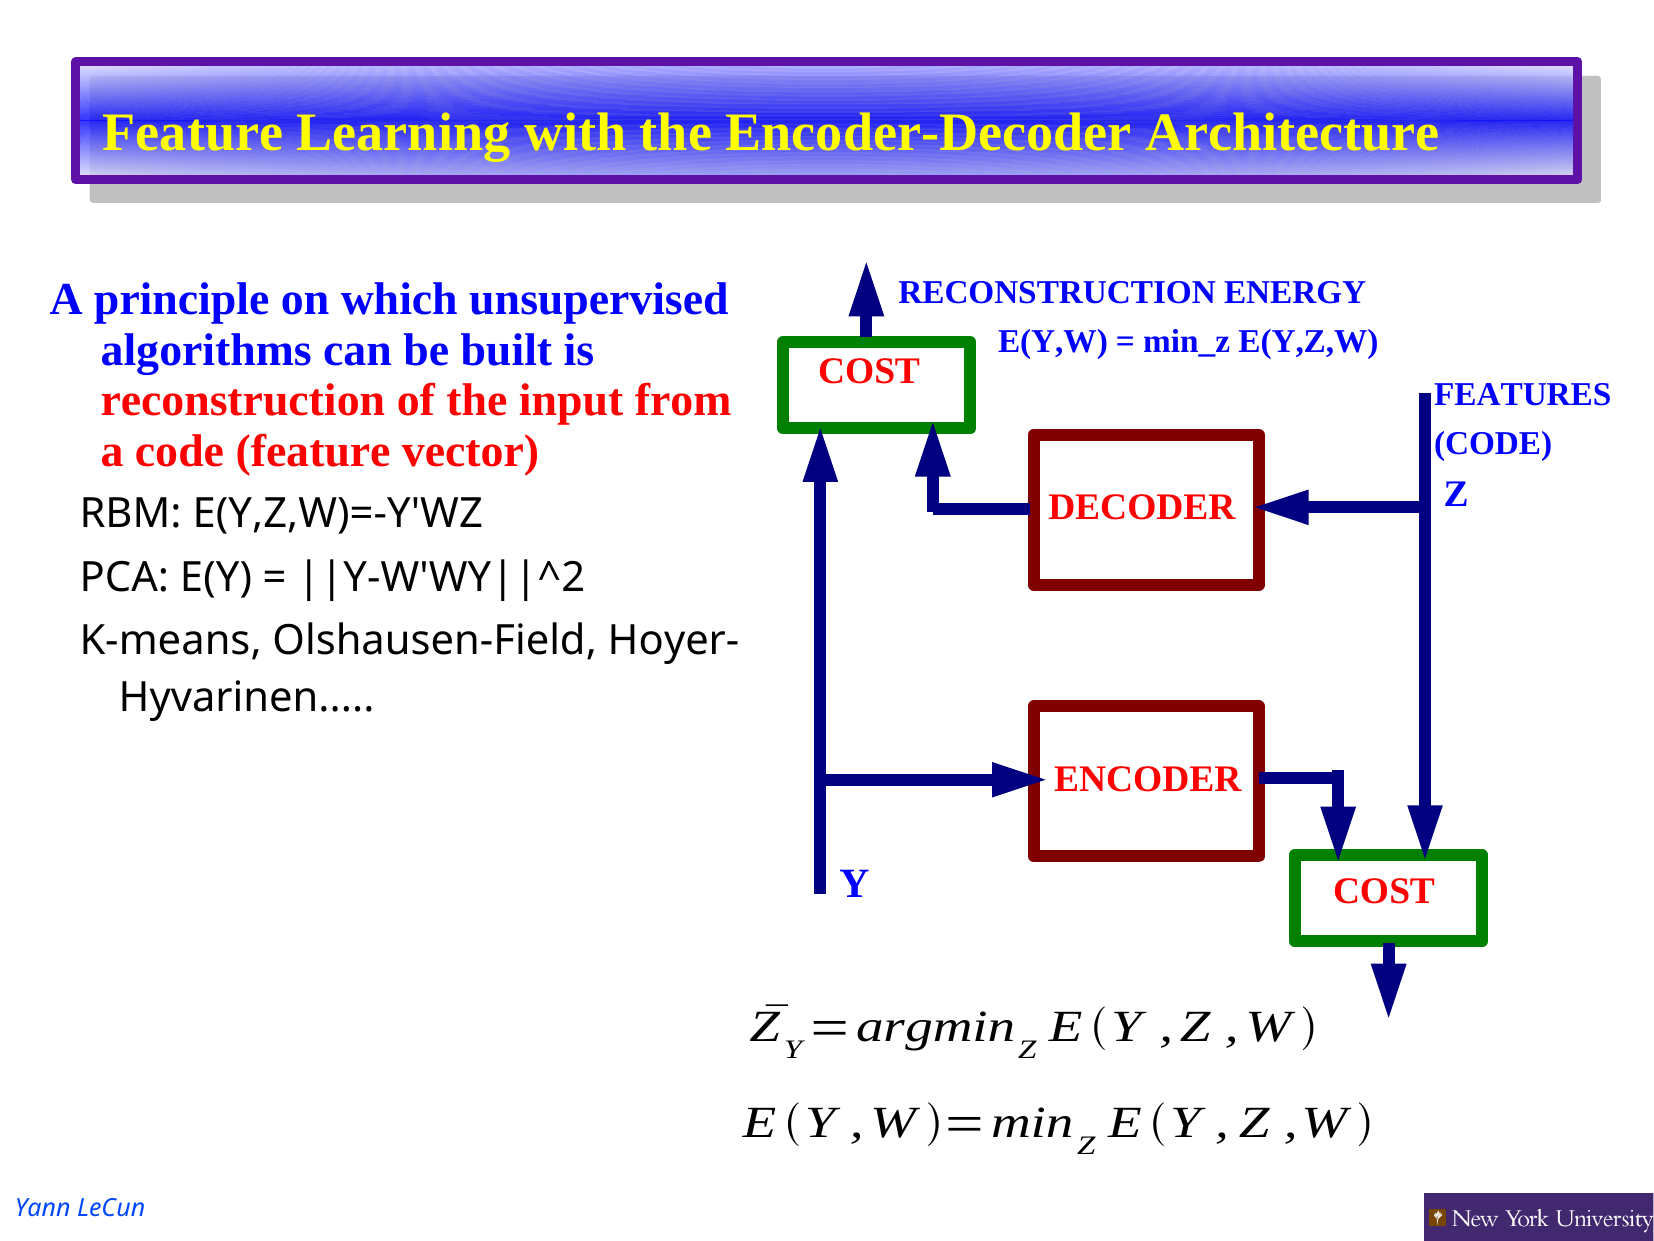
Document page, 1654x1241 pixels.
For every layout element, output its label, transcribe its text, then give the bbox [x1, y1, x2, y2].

list A principle on which unsupervised algorithms can be built is reconstruction of the input from a code (feature vector) RBM: E(Y,Z,W)=-Y'WZ PCA: E(Y) = ||Y-W'WY||^2 K-means, Olshausen-Field, Hoyer-Hyvarinen..... [49, 273, 753, 1163]
text_box DECODER [1027, 472, 1291, 575]
text_box FEATURES (CODE) Z [1413, 400, 1419, 501]
text_box ENCODER [1033, 744, 1297, 847]
text_box COST [1312, 856, 1491, 959]
text_box RECONSTRUCTION ENERGY E(Y,W) = min_z E(Y,Z,W) [877, 260, 1462, 400]
text_box FEATURES (CODE) Z [1431, 362, 1643, 581]
text_box Y [818, 847, 948, 954]
text_box FEATURES (CODE) Z [1413, 513, 1419, 581]
chart [732, 991, 1330, 1067]
chart [725, 1087, 1388, 1163]
title Feature Learning with the Encoder-Decoder Architecture [75, 61, 1578, 180]
text_box COST [797, 336, 1060, 439]
picture [1424, 1193, 1654, 1241]
